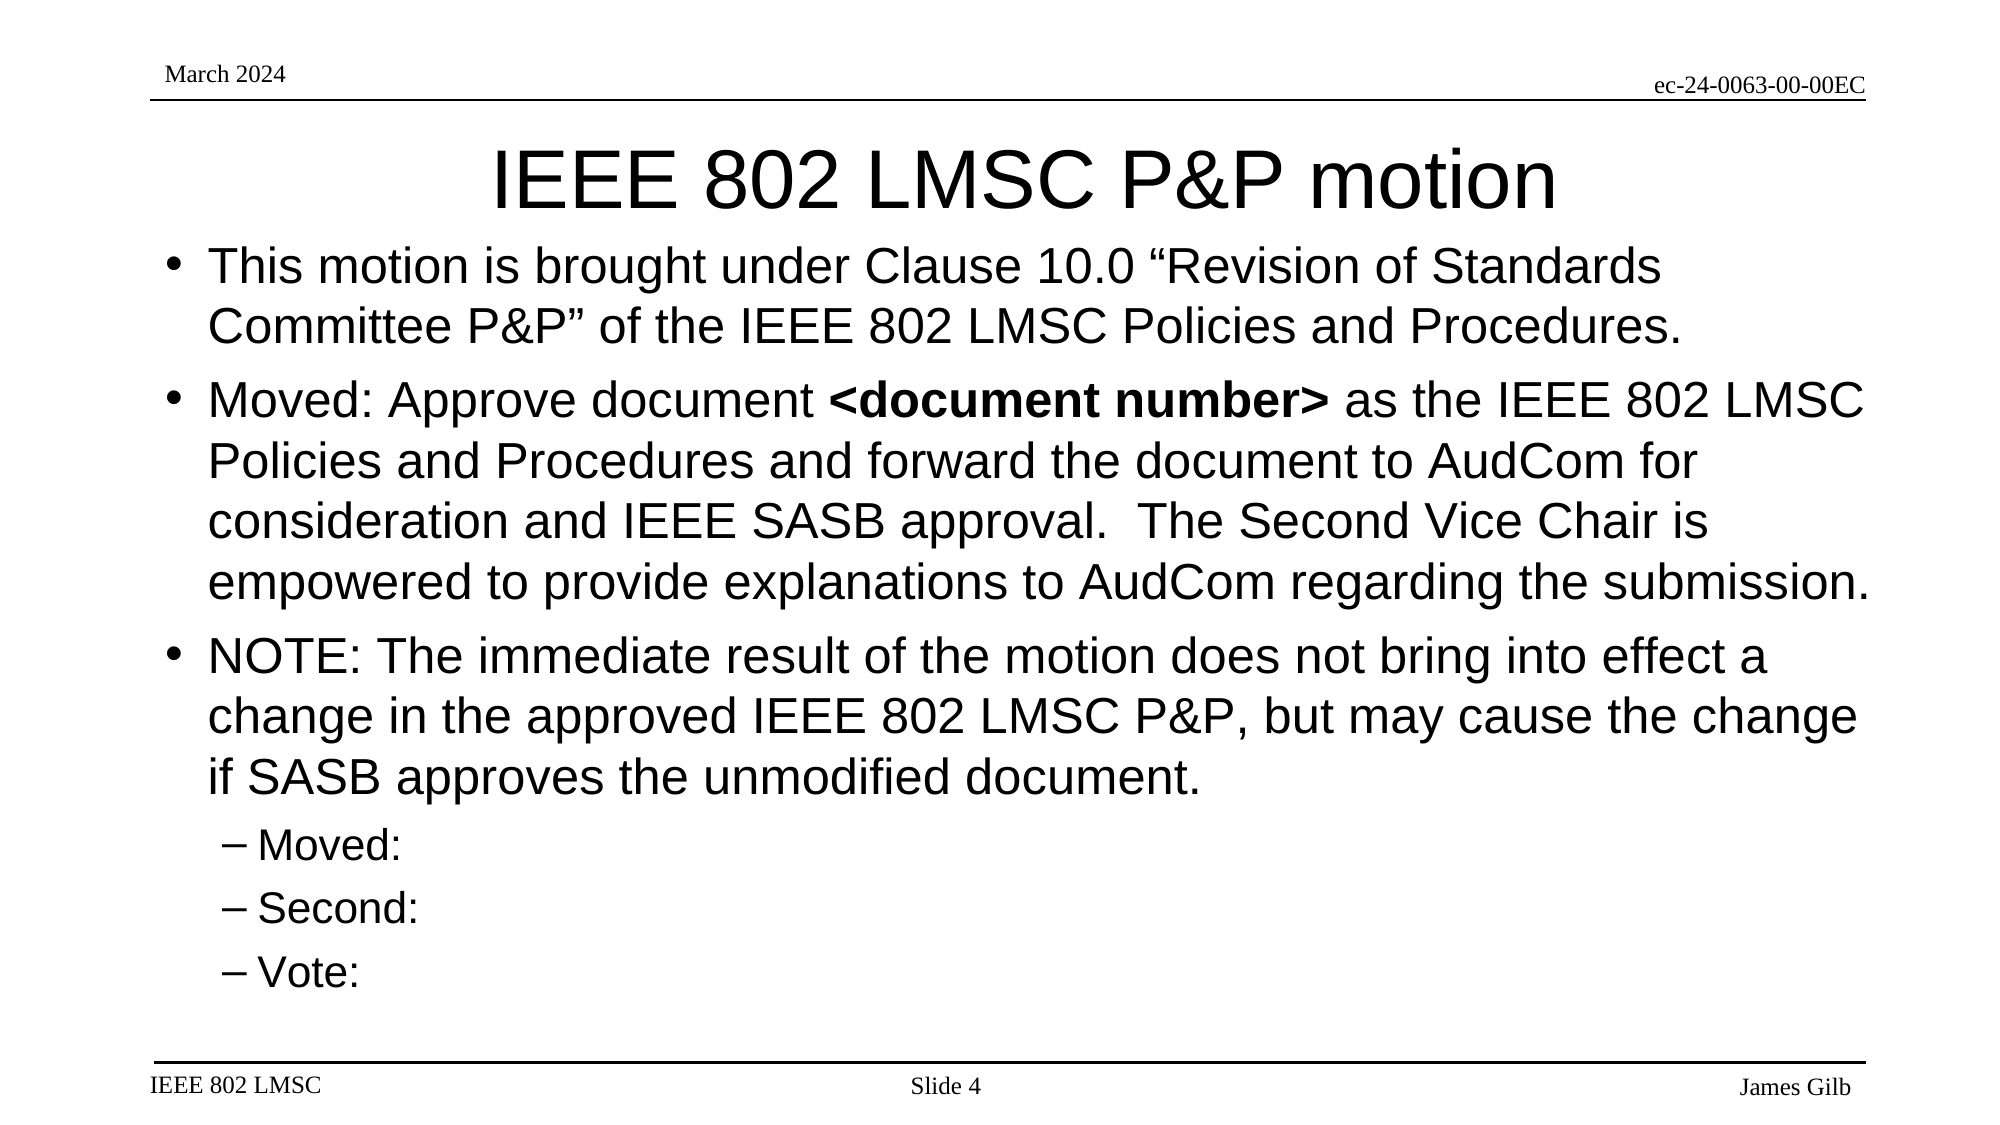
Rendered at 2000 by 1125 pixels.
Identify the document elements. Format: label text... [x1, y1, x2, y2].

list This motion is brought under Clause 10.0 “Revision of Standards Committee P&P” of the IEEE 802 LMSC Policies and Procedures. Moved: Approve document <document number> as the IEEE 802 LMSC Policies and Procedures and forward the document to AudCom for consideration and IEEE SASB approval. The Second Vice Chair is empowered to provide explanations to AudCom regarding the submission. NOTE: The immediate result of the motion does not bring into effect a change in the approved IEEE 802 LMSC P&P, but may cause the change if SASB approves the unmodified document. Moved: Second: Vote: [149, 224, 1900, 1036]
title IEEE 802 LMSC P&P motion [149, 112, 1900, 224]
